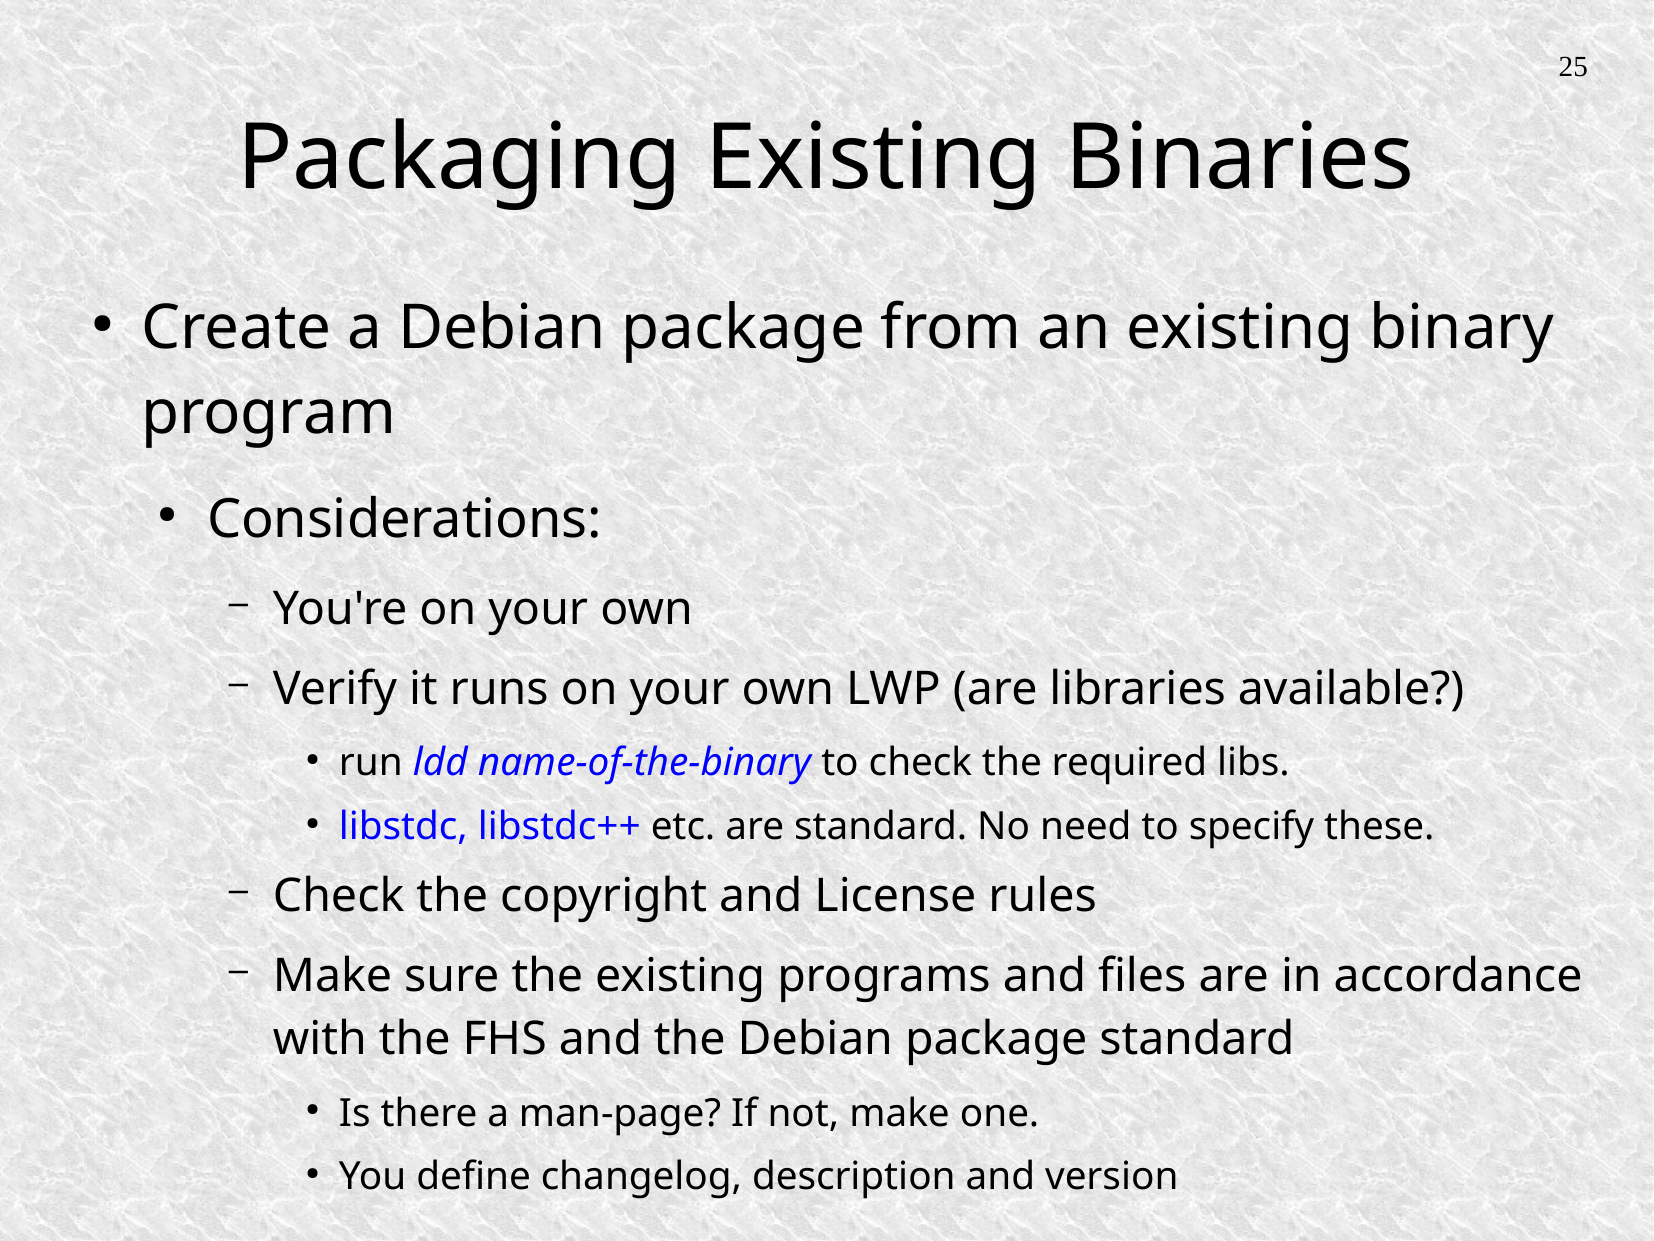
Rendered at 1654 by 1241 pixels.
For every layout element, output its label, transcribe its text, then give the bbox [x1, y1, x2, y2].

title Packaging Existing Binaries [82, 56, 1571, 250]
text_box [89, 267, 119, 338]
picture [0, 0, 1654, 1241]
list Create a Debian package from an existing binary program Considerations: You're on your own Verify it runs on your own LWP (are libraries available?) run ldd name-of-the-binary to check the required libs. libstdc, libstdc++ etc. are standard. No need to specify these. Check the copyright and License rules Make sure the existing programs and files are in accordance with the FHS and the Debian package standard Is there a man-page? If not, make one. You define changelog, description and version [75, 282, 1603, 1206]
